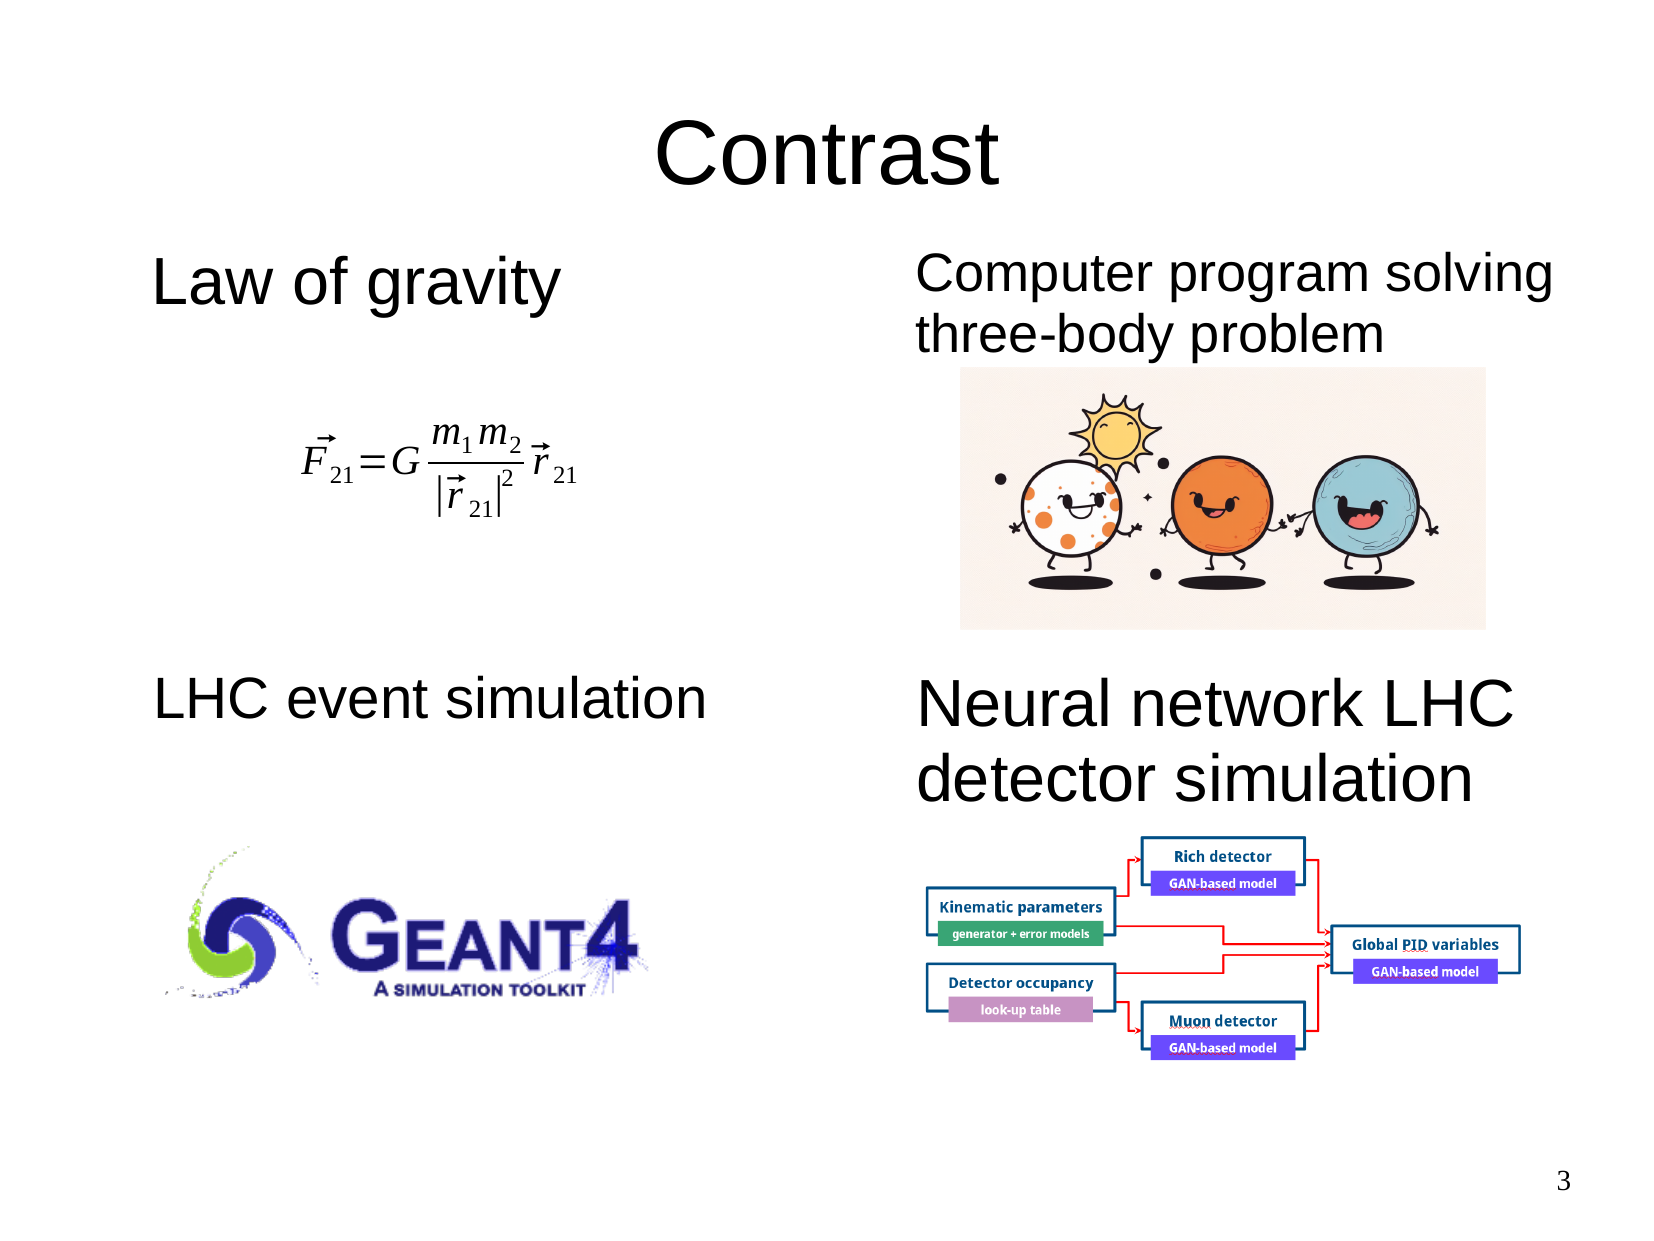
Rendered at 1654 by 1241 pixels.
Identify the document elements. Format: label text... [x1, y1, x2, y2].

list LHC event simulation [82, 665, 809, 826]
picture [960, 367, 1486, 631]
list Computer program solving three-body problem [844, 242, 1571, 586]
picture [915, 824, 1531, 1067]
list Neural network LHC detector simulation [845, 665, 1572, 1009]
title Contrast [82, 49, 1571, 257]
list Law of gravity [80, 243, 807, 587]
picture [165, 846, 686, 1021]
